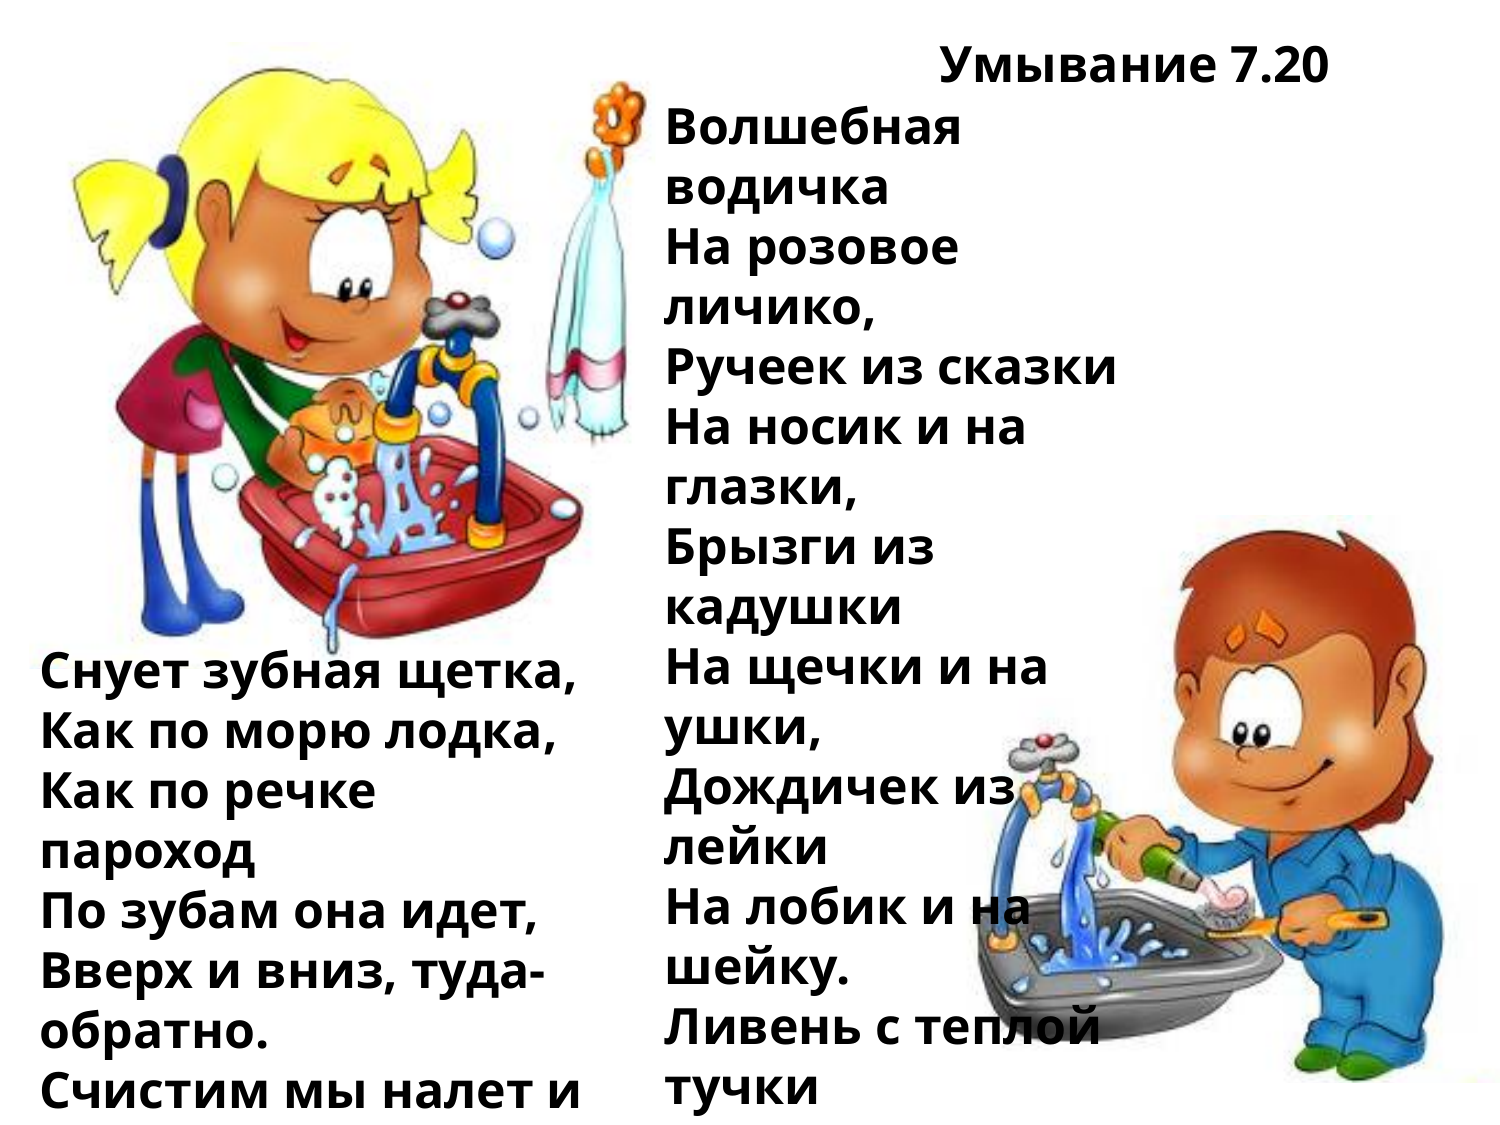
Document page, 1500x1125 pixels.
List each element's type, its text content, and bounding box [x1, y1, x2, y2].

text_box Волшебная водичка На розовое личико, Ручеек из сказки На носик и на глазки, Брызги из кадушки На щечки и на ушки, Дождичек из лейки На лобик и на шейку. Ливень с теплой тучки На маленькие ручки. Вот какой чистюля! Целуй меня, мамуля! [650, 87, 1138, 1125]
text_box Умывание 7.20 [924, 24, 1445, 100]
picture [1138, 515, 1500, 1083]
text_box Снует зубная щетка, Как по морю лодка, Как по речке пароход По зубам она идет, Вверх и вниз, туда-обратно. Счистим мы налет и пятна. Чтобы зубки не болели, Чтоб как зимний снег белели [24, 630, 613, 1125]
picture [29, 42, 656, 669]
